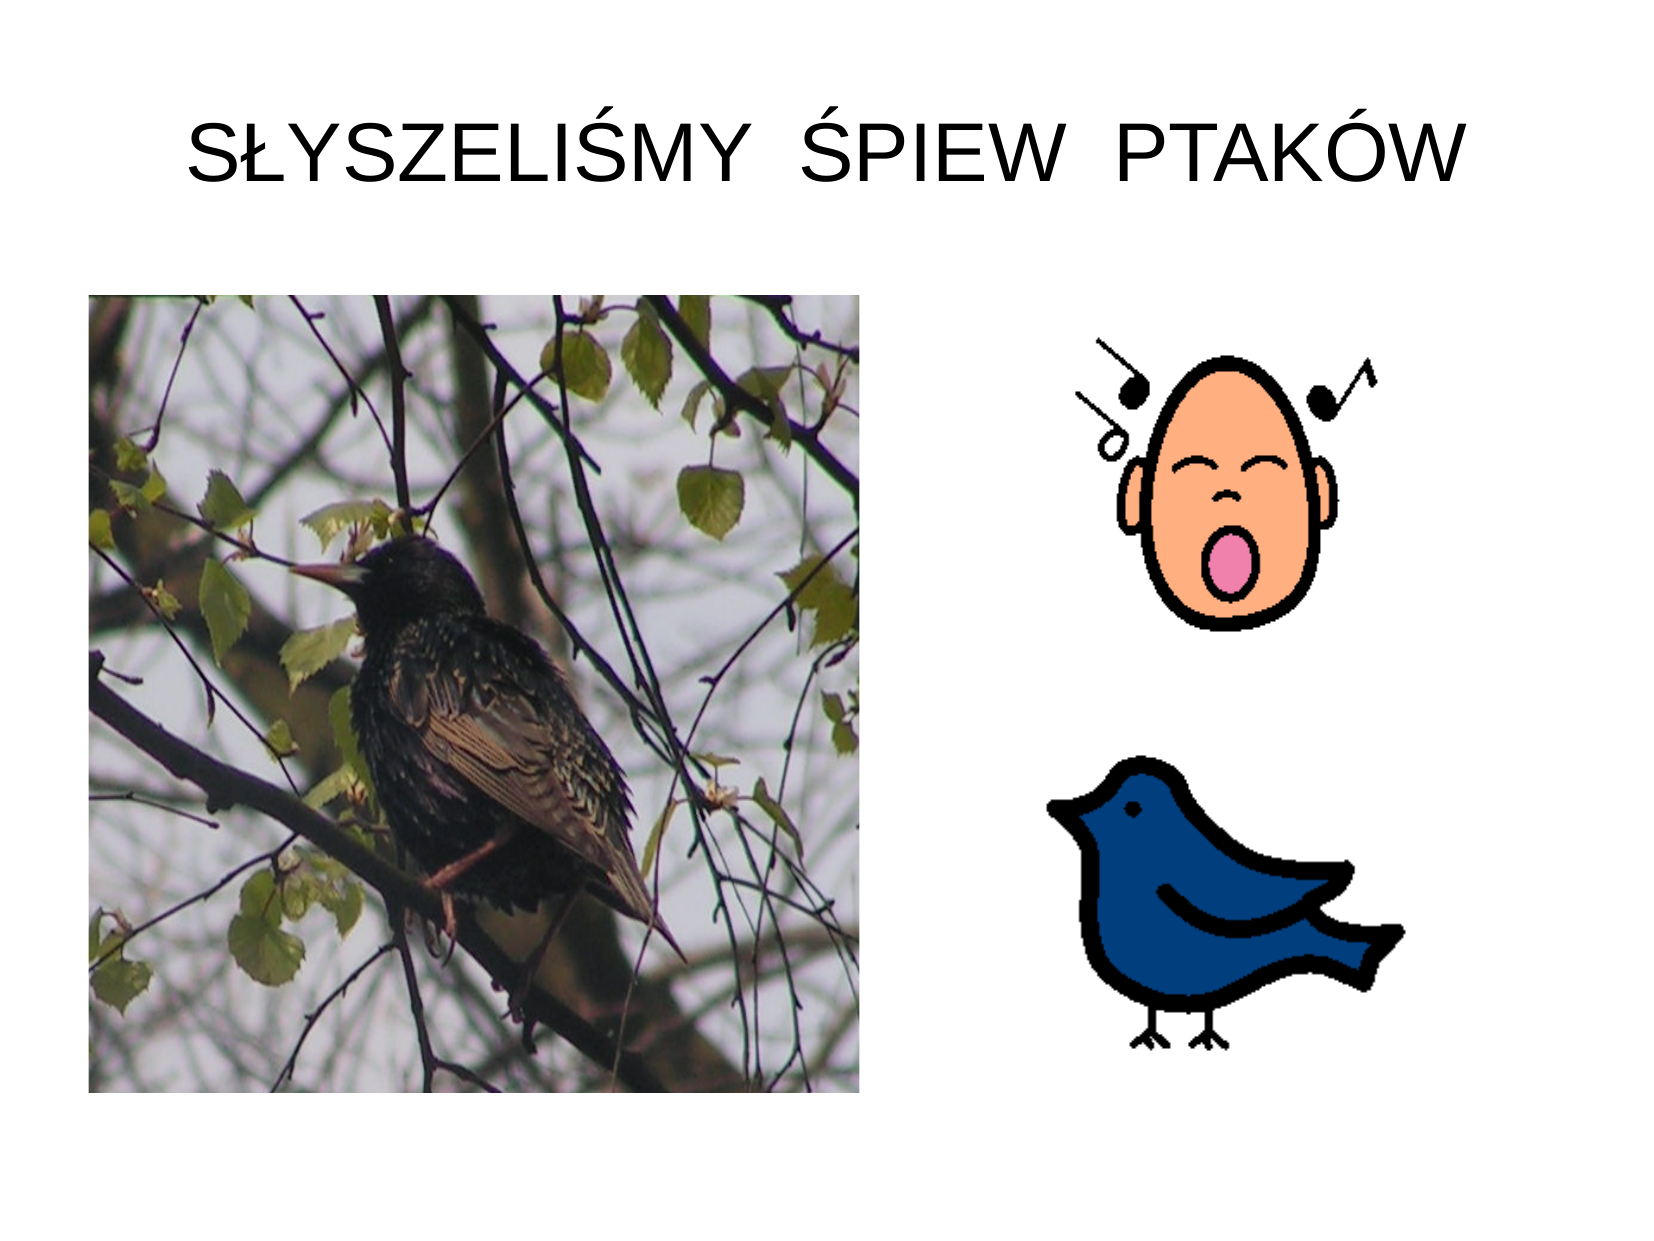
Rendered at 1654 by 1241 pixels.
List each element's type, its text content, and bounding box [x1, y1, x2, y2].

picture [1033, 738, 1418, 1063]
picture [1062, 324, 1388, 650]
title SŁYSZELIŚMY ŚPIEW PTAKÓW [82, 49, 1571, 257]
picture [88, 295, 860, 1093]
